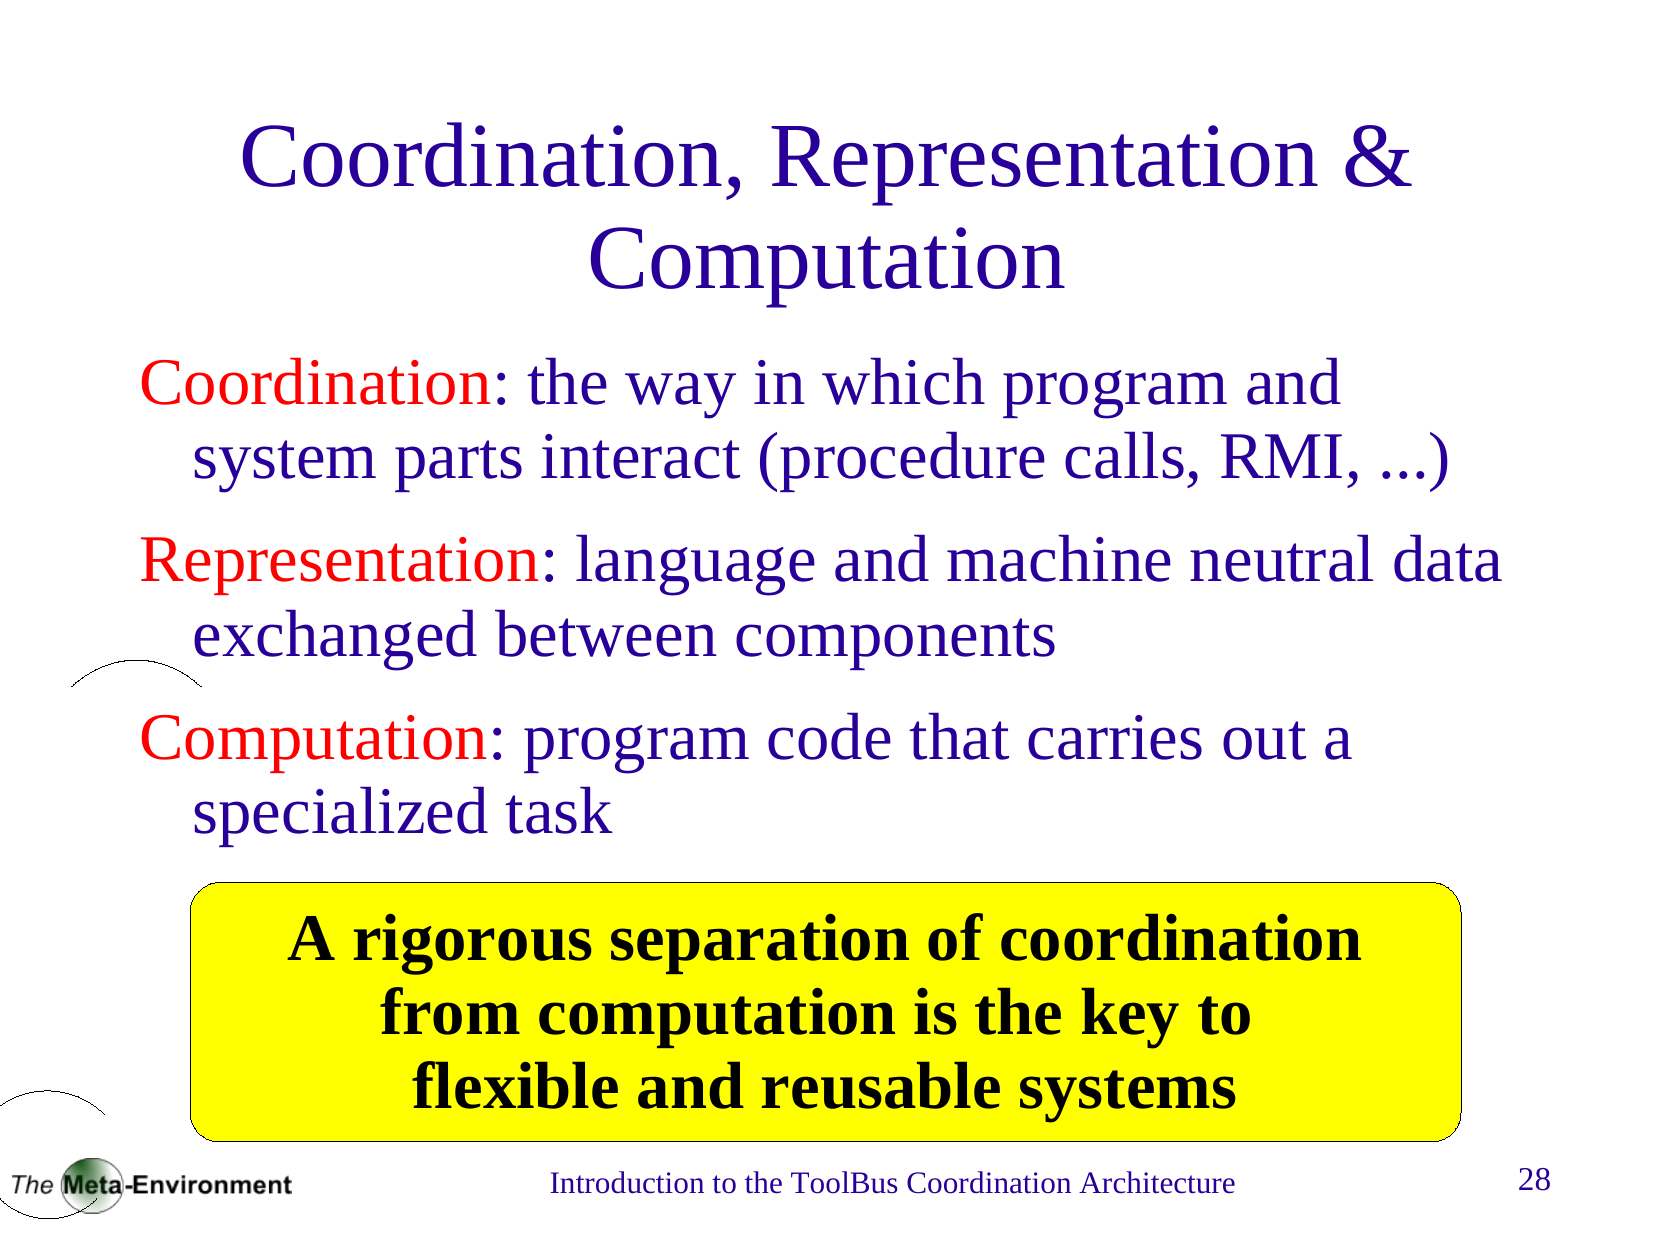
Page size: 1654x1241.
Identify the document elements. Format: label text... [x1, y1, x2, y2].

text_box A rigorous separation of coordination from computation is the key to flexible and reusable systems [190, 882, 1462, 1142]
title Coordination, Representation & Computation [121, 96, 1534, 317]
picture [12, 1158, 292, 1214]
list Coordination: the way in which program and system parts interact (procedure calls, RMI, ...) Representation: language and machine neutral data exchanged between components Computation: program code that carries out a specialized task [121, 344, 1534, 1127]
